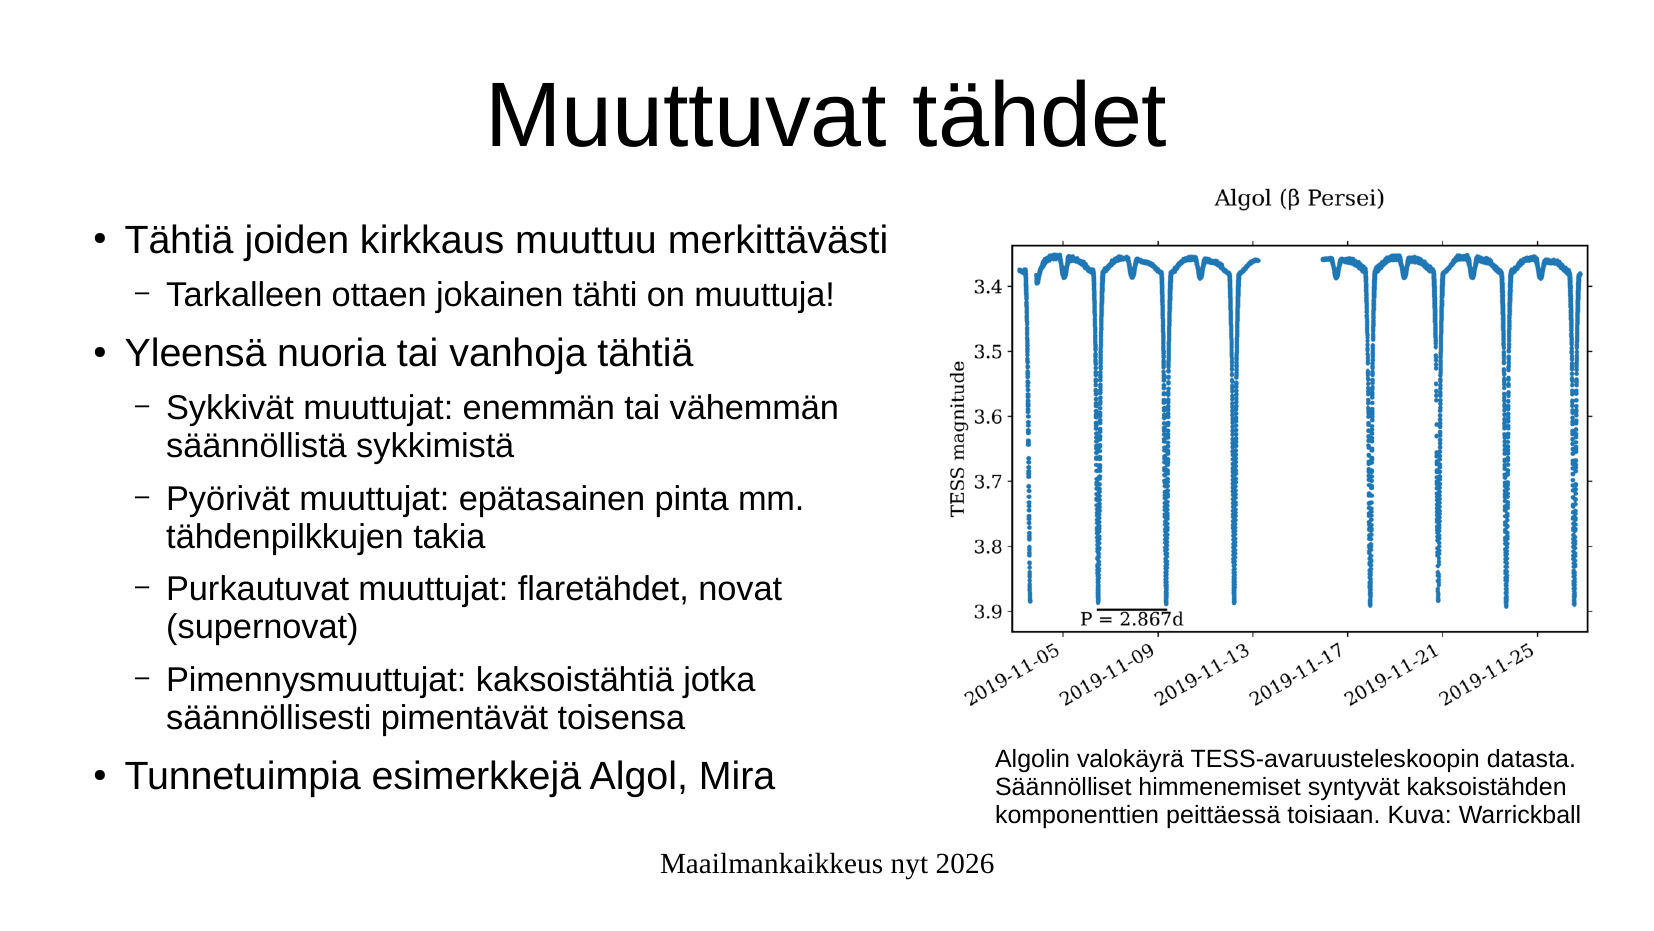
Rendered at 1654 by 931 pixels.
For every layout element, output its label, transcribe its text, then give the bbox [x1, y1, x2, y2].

title Muuttuvat tähdet [82, 37, 1571, 193]
picture [921, 177, 1654, 745]
text_box Algolin valokäyrä TESS-avaruusteleskoopin datasta. Säännölliset himmenemiset syntyvät kaksoistähden komponenttien peittäessä toisiaan. Kuva: Warrickball [980, 737, 1654, 839]
list Tähtiä joiden kirkkaus muuttuu merkittävästi Tarkalleen ottaen jokainen tähti on muuttuja! Yleensä nuoria tai vanhoja tähtiä Sykkivät muuttujat: enemmän tai vähemmän säännöllistä sykkimistä Pyörivät muuttujat: epätasainen pinta mm. tähdenpilkkujen takia Purkautuvat muuttujat: flaretähdet, novat (supernovat) Pimennysmuuttujat: kaksoistähtiä jotka säännöllisesti pimentävät toisensa Tunnetuimpia esimerkkejä Algol, Mira [82, 217, 945, 804]
